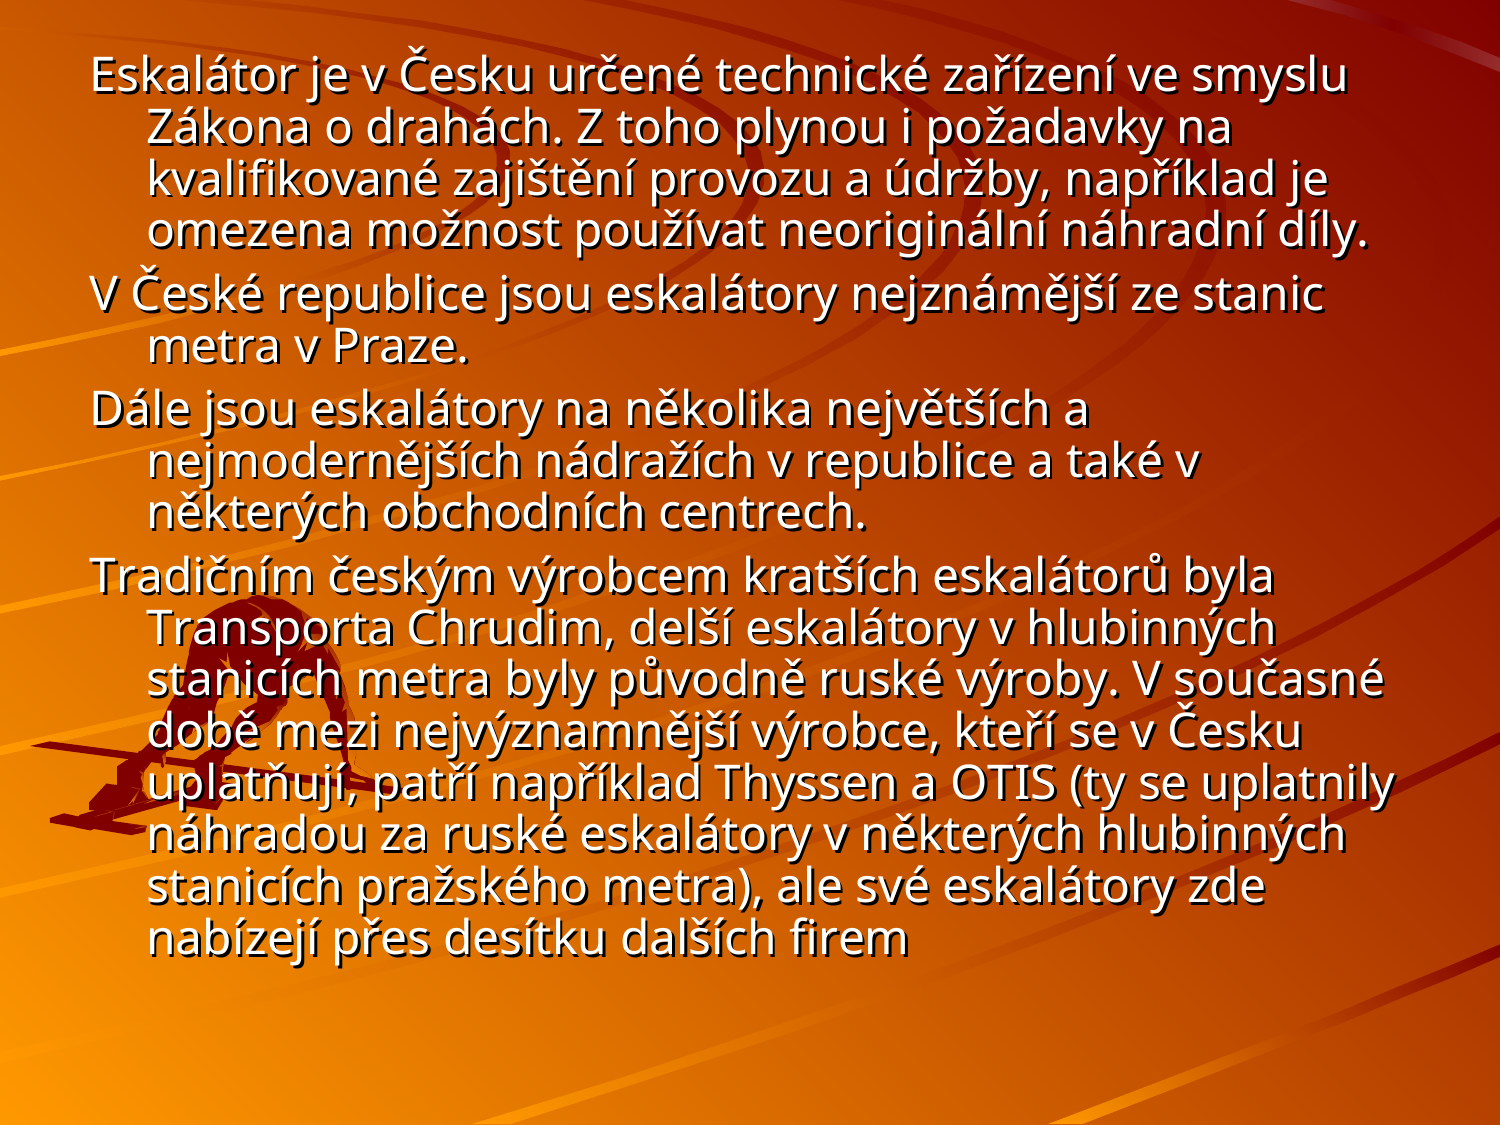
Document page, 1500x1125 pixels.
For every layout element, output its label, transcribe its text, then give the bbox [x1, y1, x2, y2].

list Eskalátor je v Česku určené technické zařízení ve smyslu Zákona o drahách. Z toho plynou i požadavky na kvalifikované zajištění provozu a údržby, například je omezena možnost používat neoriginální náhradní díly. V České republice jsou eskalátory nejznámější ze stanic metra v Praze. Dále jsou eskalátory na několika největších a nejmodernějších nádražích v republice a také v některých obchodních centrech. Tradičním českým výrobcem kratších eskalátorů byla Transporta Chrudim, delší eskalátory v hlubinných stanicích metra byly původně ruské výroby. V současné době mezi nejvýznamnější výrobce, kteří se v Česku uplatňují, patří například Thyssen a OTIS (ty se uplatnily náhradou za ruské eskalátory v některých hlubinných stanicích pražského metra), ale své eskalátory zde nabízejí přes desítku dalších firem [75, 42, 1426, 1083]
